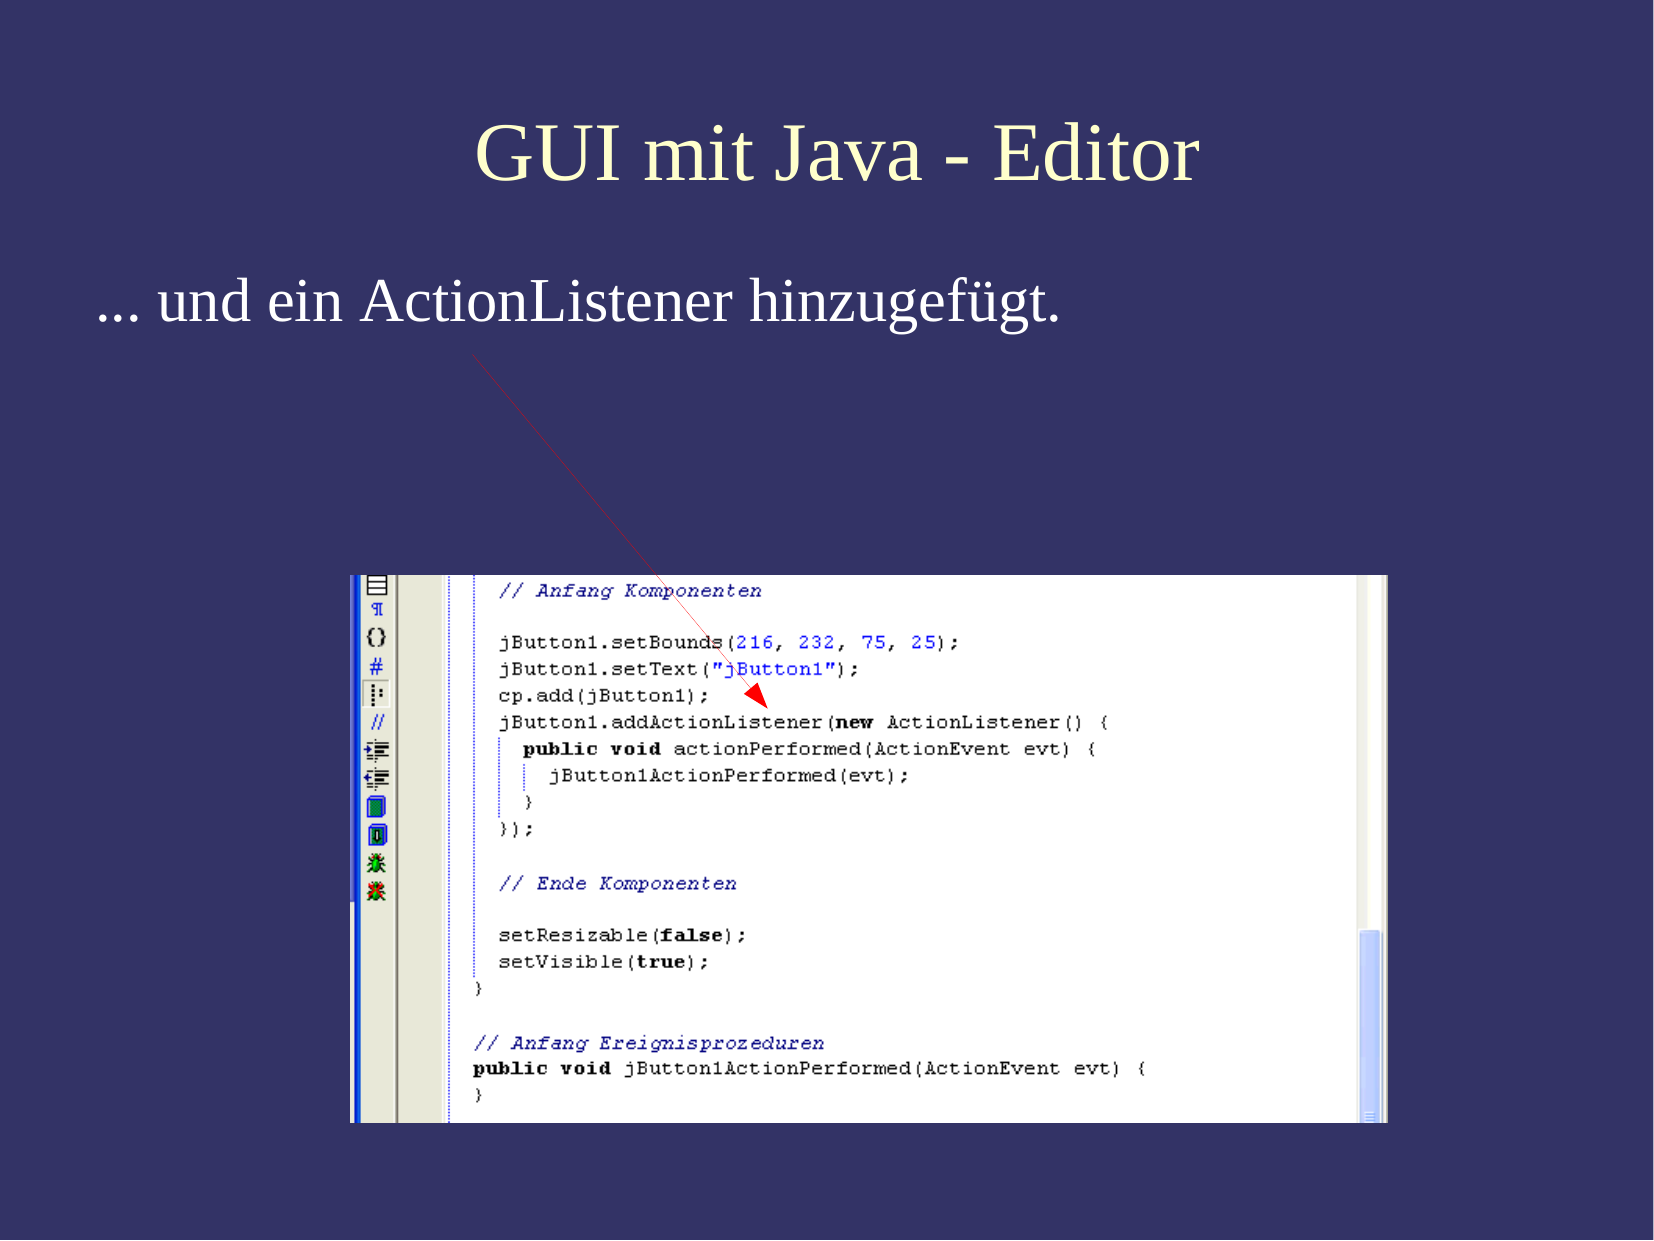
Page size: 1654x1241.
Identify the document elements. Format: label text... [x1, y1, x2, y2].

picture [350, 575, 1388, 1123]
title GUI mit Java - Editor [54, 44, 1622, 260]
list ... und ein ActionListener hinzugefügt. [77, 265, 1579, 1214]
